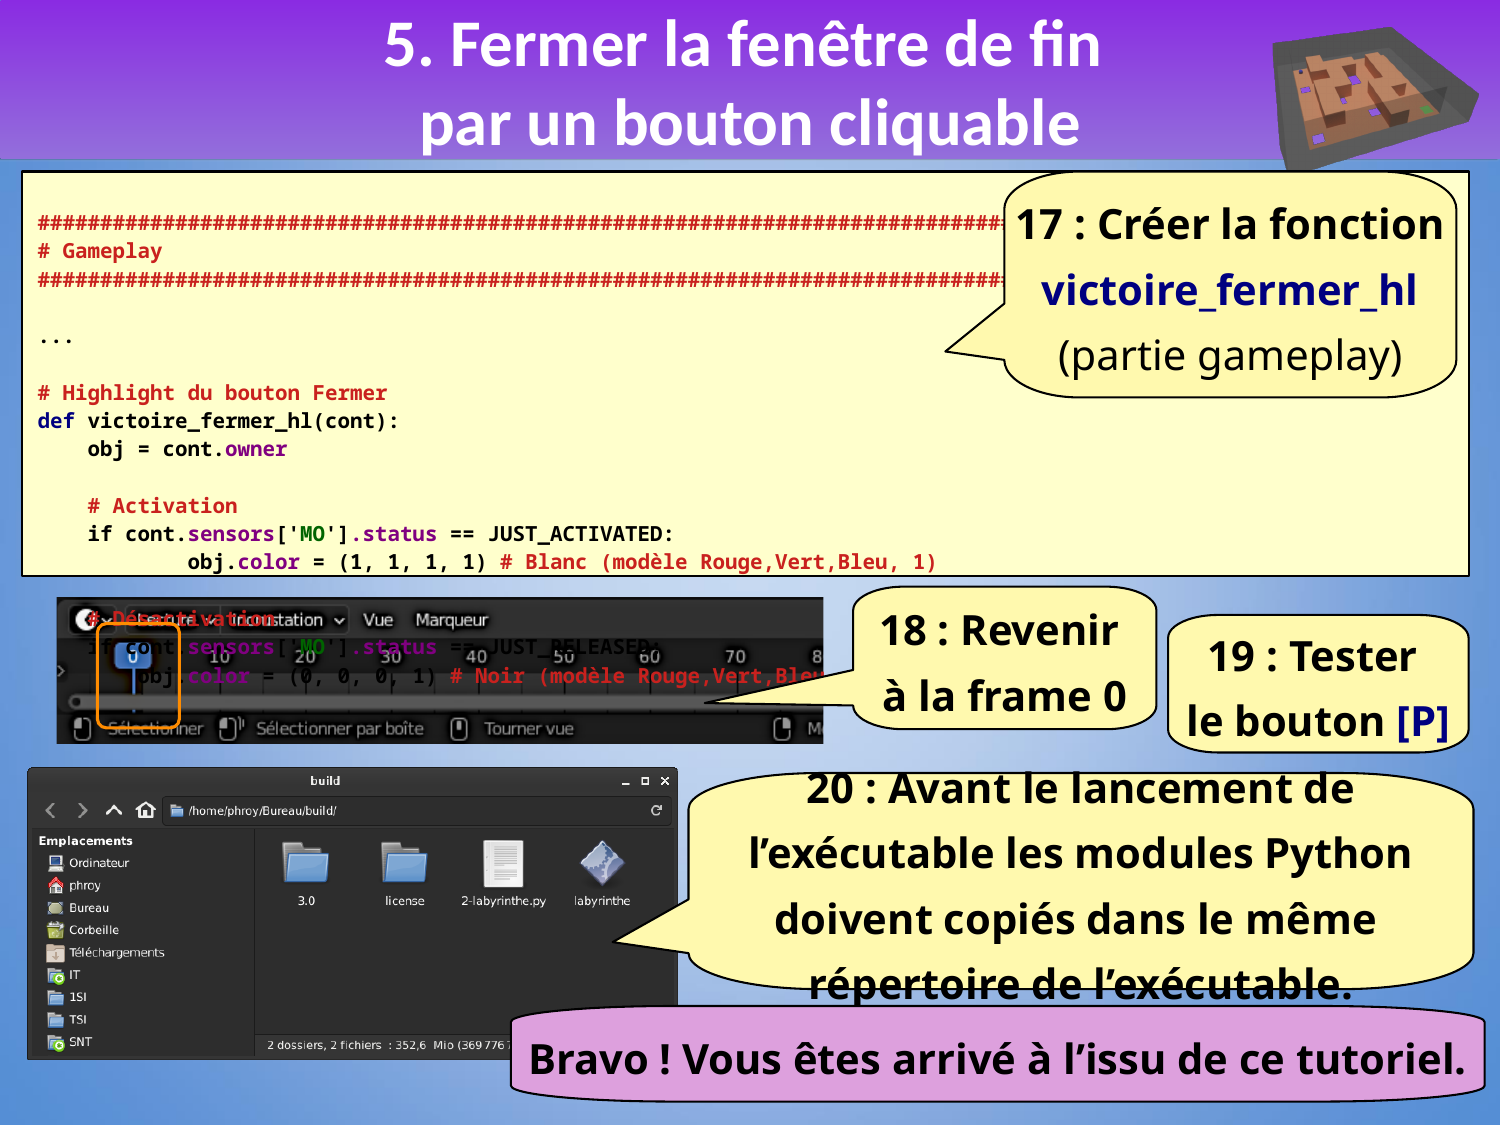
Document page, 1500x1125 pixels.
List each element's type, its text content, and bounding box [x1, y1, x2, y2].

text_box 5. Fermer la fenêtre de fin par un bouton cliquable [0, 0, 1500, 159]
text_box ############################################################################### # Gameplay ############################################################################### ... # Highlight du bouton Fermer def victoire_fermer_hl(cont): obj = cont.owner # Activation if cont.sensors['MO'].status == JUST_ACTIVATED: obj.color = (1, 1, 1, 1) # Blanc (modèle Rouge,Vert,Bleu, 1) # Désactivation if cont.sensors['MO'].status == JUST_RELEASED: obj.color = (0, 0, 0, 1) # Noir (modèle Rouge,Vert,Bleu, 1) [21, 171, 1469, 576]
picture [0, 27, 1500, 1125]
text_box 17 : Créer la fonction victoire_fermer_hl (partie gameplay) [945, 171, 1457, 398]
text_box Bravo ! Vous êtes arrivé à l’issu de ce tutoriel. [510, 1006, 1485, 1102]
text_box 19 : Tester le bouton [P] [1168, 614, 1469, 753]
text_box 18 : Revenir à la frame 0 [704, 586, 1157, 730]
text_box 20 : Avant le lancement de l’exécutable les modules Python doivent copiés dans le même répertoire de l’exécutable. [612, 773, 1474, 990]
